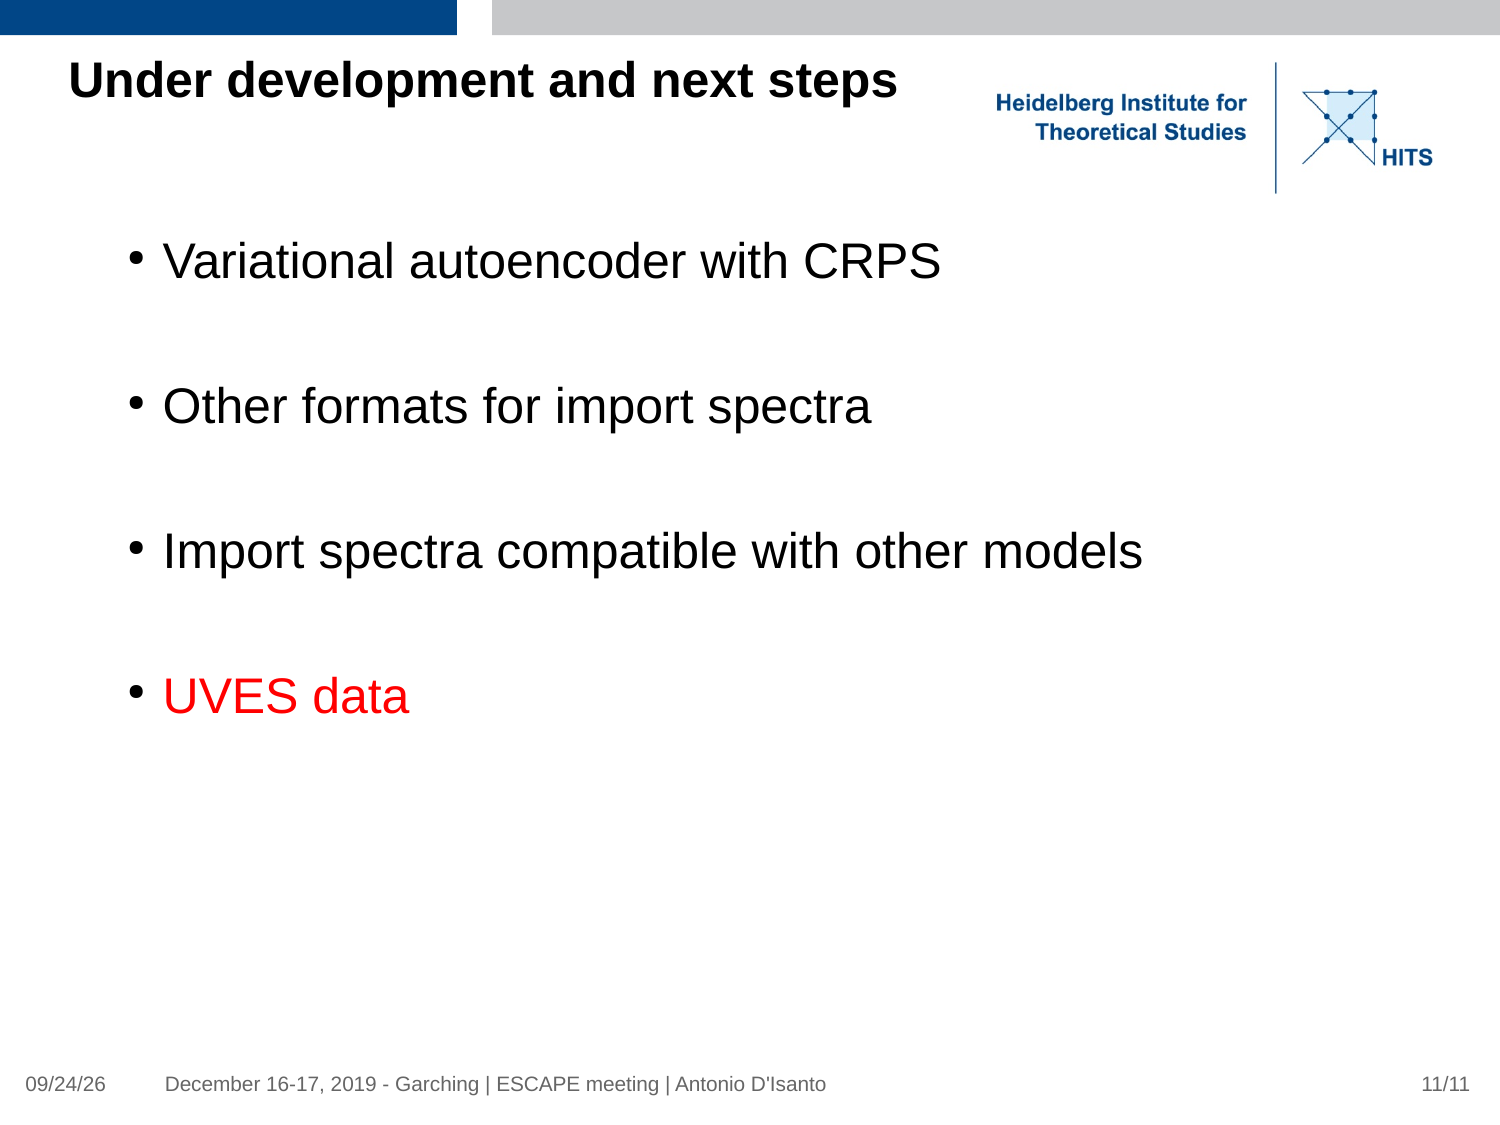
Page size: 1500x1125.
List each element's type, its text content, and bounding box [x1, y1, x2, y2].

picture [984, 40, 1448, 209]
title Under development and next steps [53, 39, 1375, 115]
list Variational autoencoder with CRPS Other formats for import spectra Import spectra compatible with other models UVES data [112, 148, 1374, 975]
